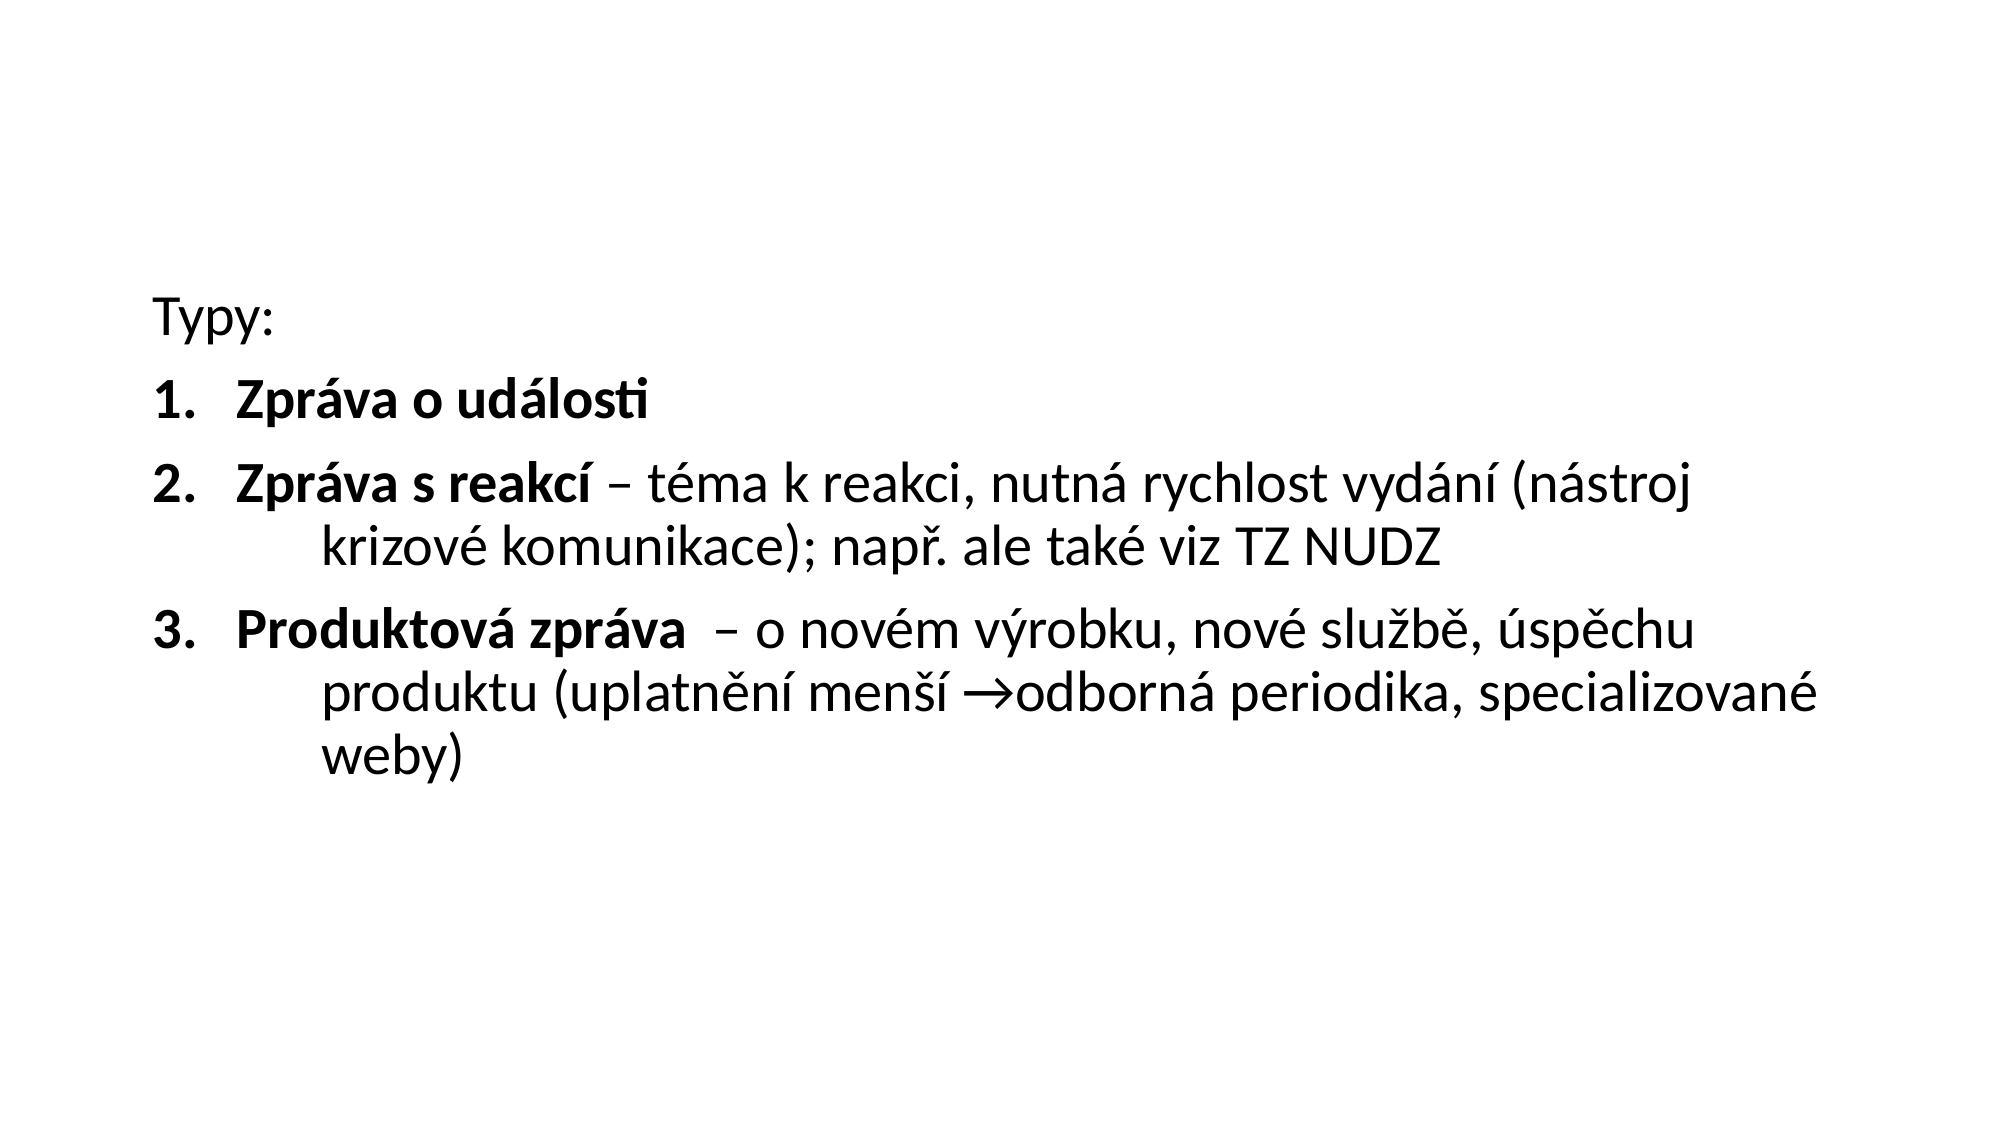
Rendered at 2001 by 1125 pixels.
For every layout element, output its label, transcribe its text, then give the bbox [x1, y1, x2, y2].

list Typy: Zpráva o události Zpráva s reakcí – téma k reakci, nutná rychlost vydání (nástroj krizové komunikace); např. ale také viz TZ NUDZ Produktová zpráva – o novém výrobku, nové službě, úspěchu produktu (uplatnění menší →odborná periodika, specializované weby) [137, 277, 1863, 992]
